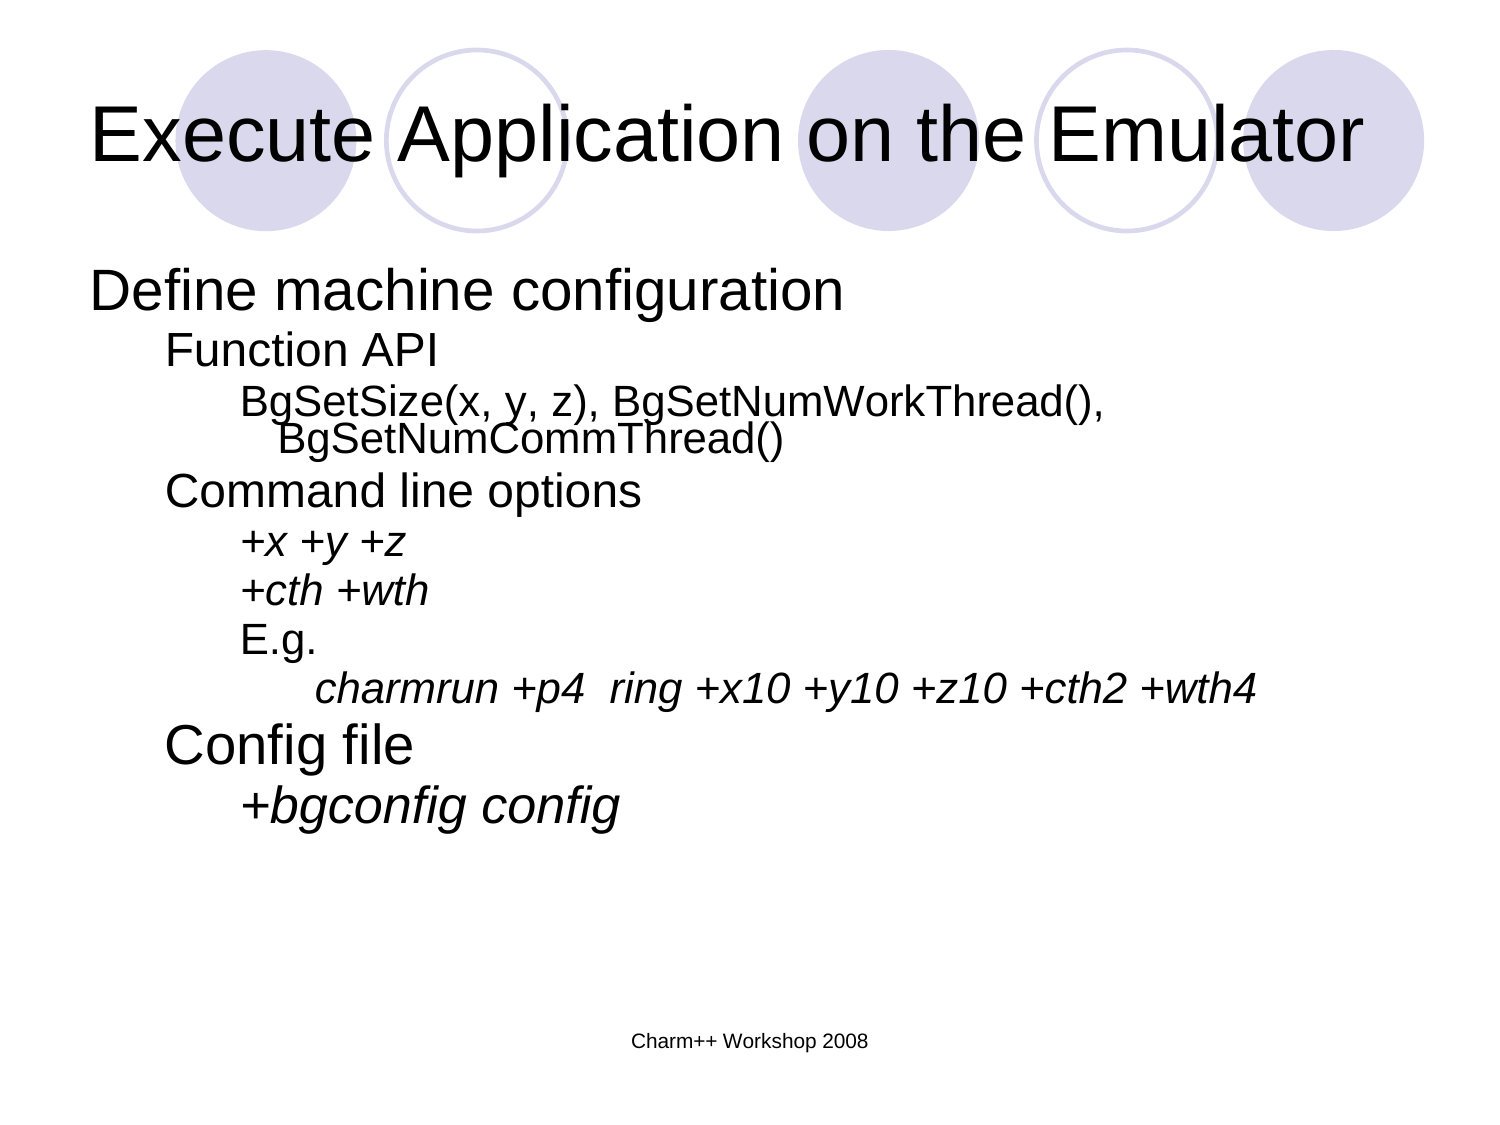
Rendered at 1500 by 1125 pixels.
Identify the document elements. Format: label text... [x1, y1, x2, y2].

title Execute Application on the Emulator [75, 45, 1426, 233]
list Define machine configuration Function API BgSetSize(x, y, z), BgSetNumWorkThread(), BgSetNumCommThread() Command line options +x +y +z +cth +wth E.g. charmrun +p4 ring +x10 +y10 +z10 +cth2 +wth4 Config file +bgconfig config [75, 262, 1426, 1006]
